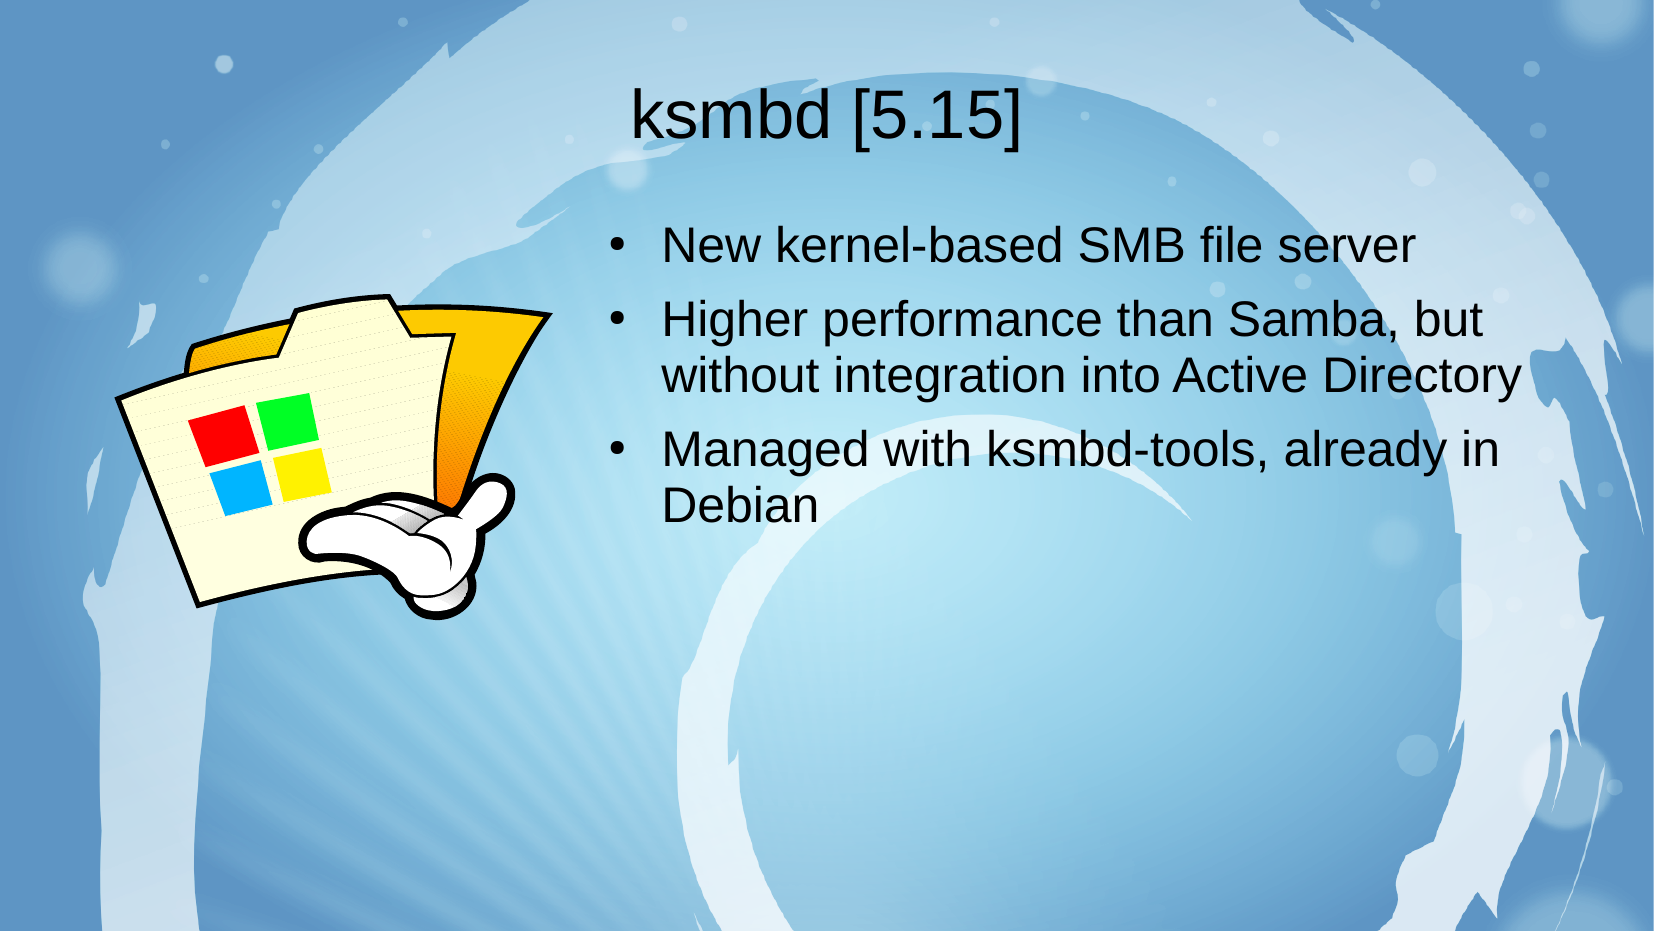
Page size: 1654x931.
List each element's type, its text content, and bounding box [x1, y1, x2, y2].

title ksmbd [5.15] [118, 37, 1536, 193]
list New kernel-based SMB file server Higher performance than Samba, but without integration into Active Directory Managed with ksmbd-tools, already in Debian [590, 217, 1536, 832]
picture [0, 0, 1654, 931]
